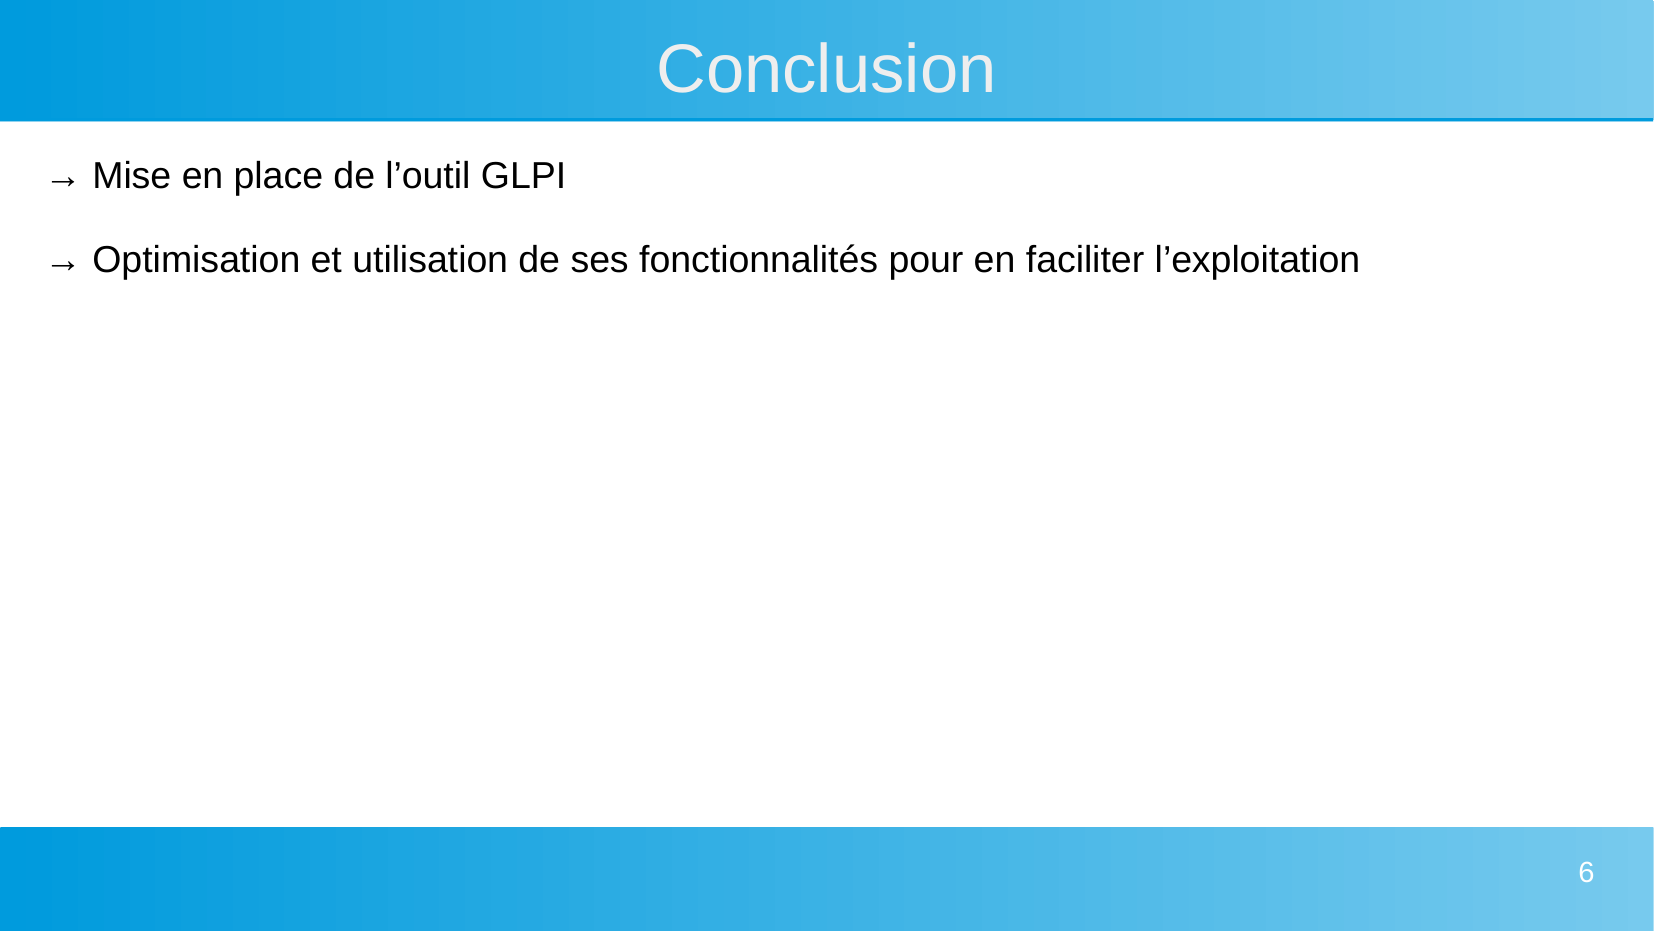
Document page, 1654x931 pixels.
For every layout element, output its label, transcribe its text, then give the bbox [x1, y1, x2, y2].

text_box → Mise en place de l’outil GLPI → Optimisation et utilisation de ses fonctionnalités pour en faciliter l’exploitation [29, 147, 1625, 798]
title Conclusion [59, 29, 1595, 108]
